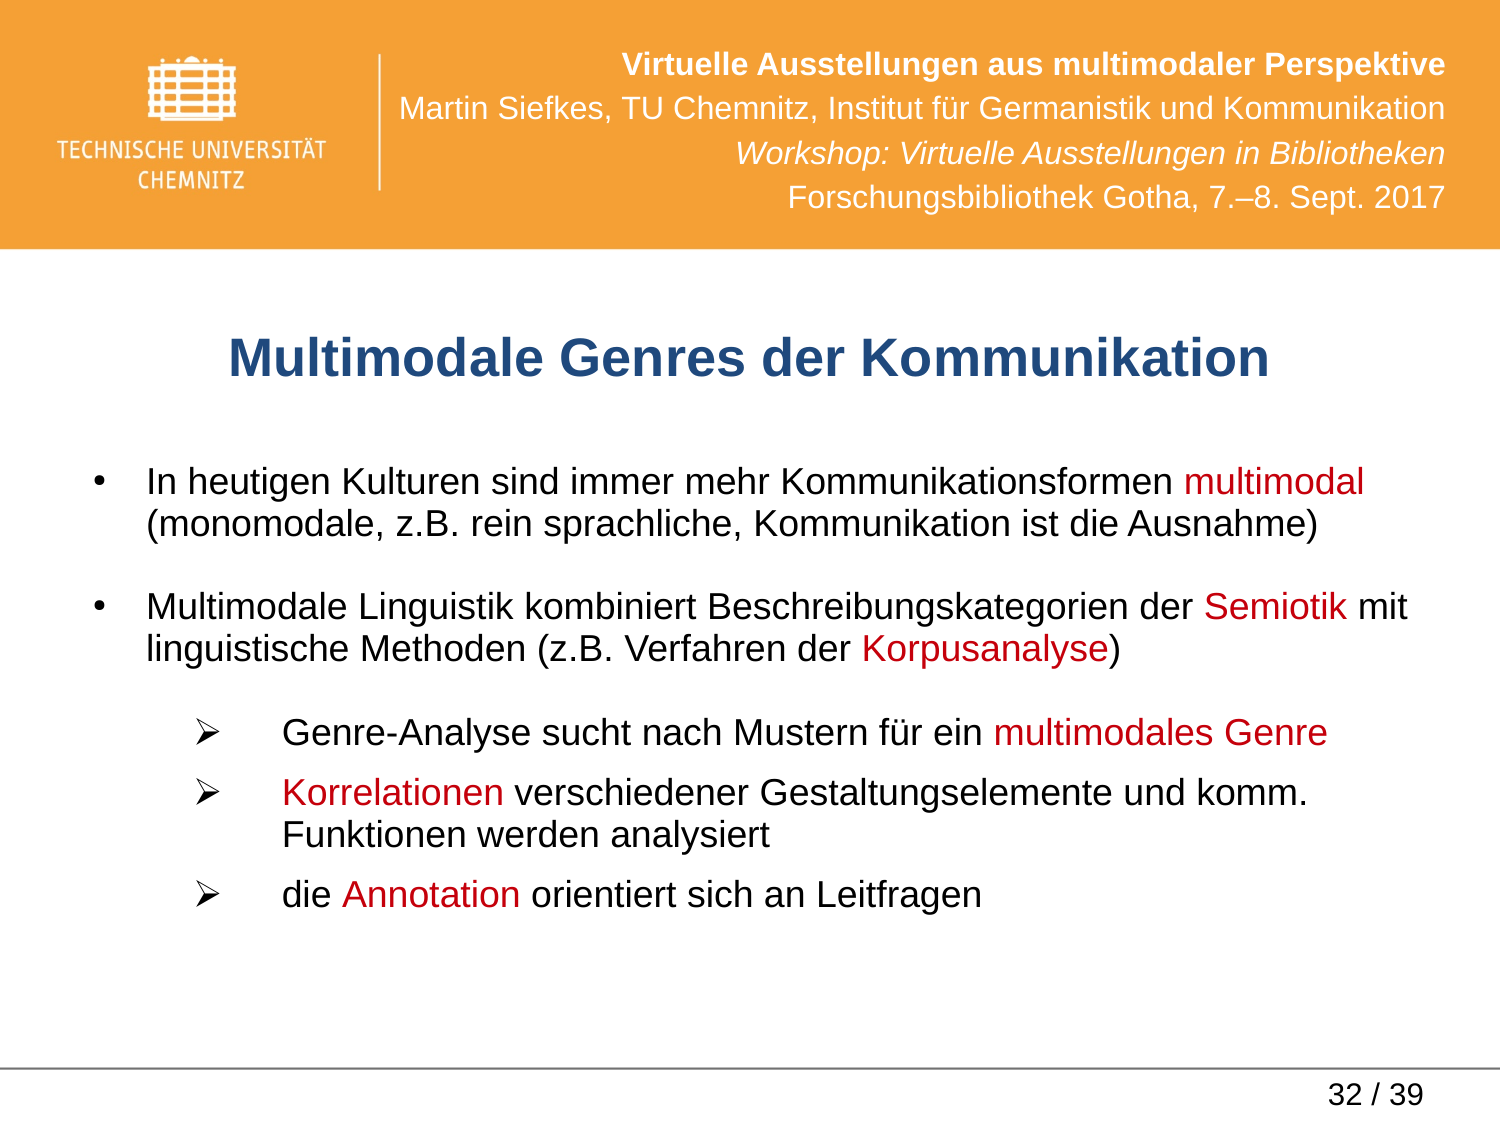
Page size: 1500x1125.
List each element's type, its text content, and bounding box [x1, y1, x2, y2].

text_box Multimodale Genres der Kommunikation [59, 314, 1441, 449]
list [419, 45, 774, 197]
list In heutigen Kulturen sind immer mehr Kommunikationsformen multimodal (monomodale, z.B. rein sprachliche, Kommunikation ist die Ausnahme) Multimodale Linguistik kombiniert Beschreibungskategorien der Semiotik mit linguistische Methoden (z.B. Verfahren der Korpusanalyse)  Genre-Analyse sucht nach Mustern für ein multimodales Genre  Korrelationen verschiedener Gestaltungselemente und komm. Funktionen werden analysiert  die Annotation orientiert sich an Leitfragen [75, 460, 1426, 969]
picture [0, 0, 1500, 1125]
text_box <Foliennummer> / 39 [1162, 1069, 1500, 1120]
